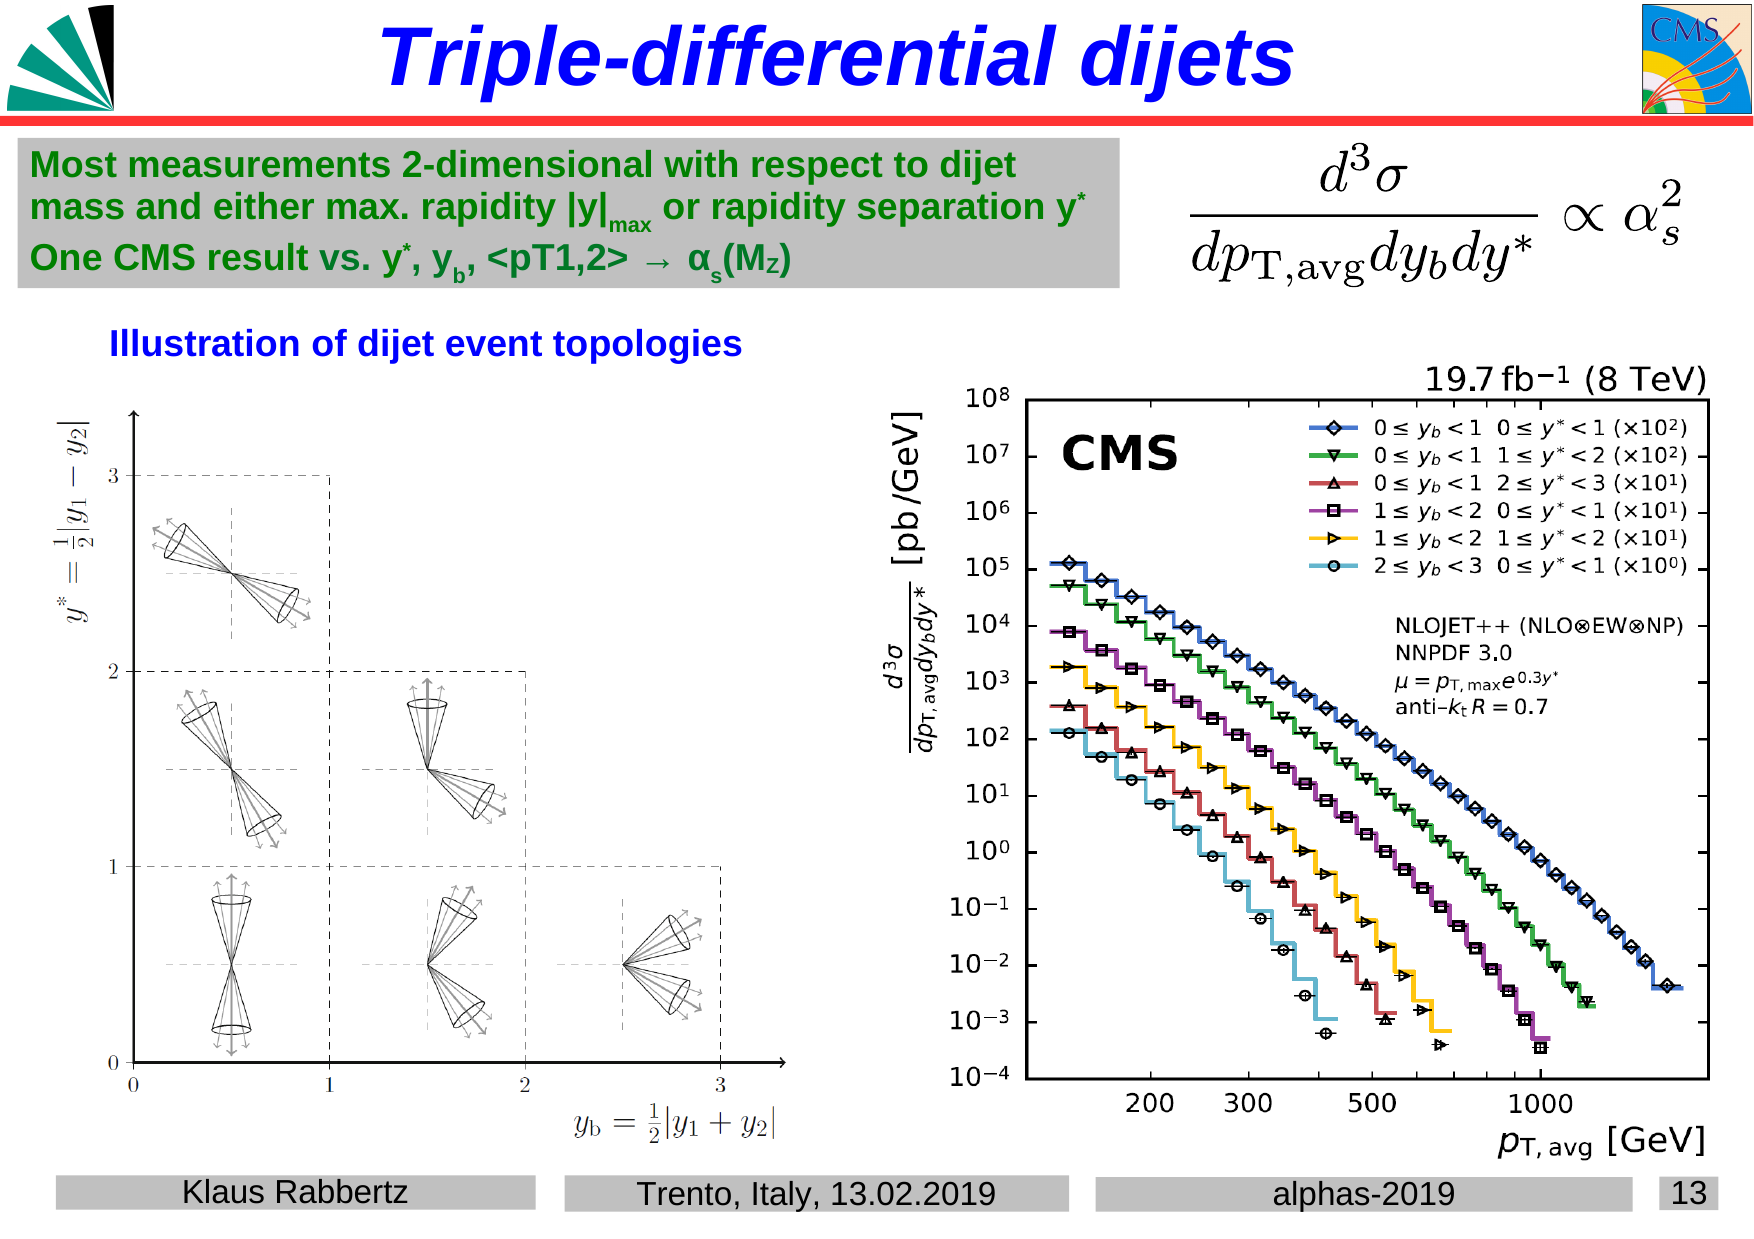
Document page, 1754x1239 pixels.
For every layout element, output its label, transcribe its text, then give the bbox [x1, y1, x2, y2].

picture [1642, 4, 1752, 114]
picture [52, 404, 791, 1150]
text_box Illustration of dijet event topologies [97, 316, 782, 376]
picture [882, 359, 1718, 1162]
title Triple-differential dijets [129, 0, 1545, 114]
text_box Most measurements 2-dimensional with respect to dijet mass and either max. rapidity |y|max or rapidity separation y* One CMS result vs. y*, yb, <pT1,2> → αs(MZ) [17, 137, 1120, 289]
picture [7, 5, 114, 112]
text_box [1190, 142, 1683, 288]
